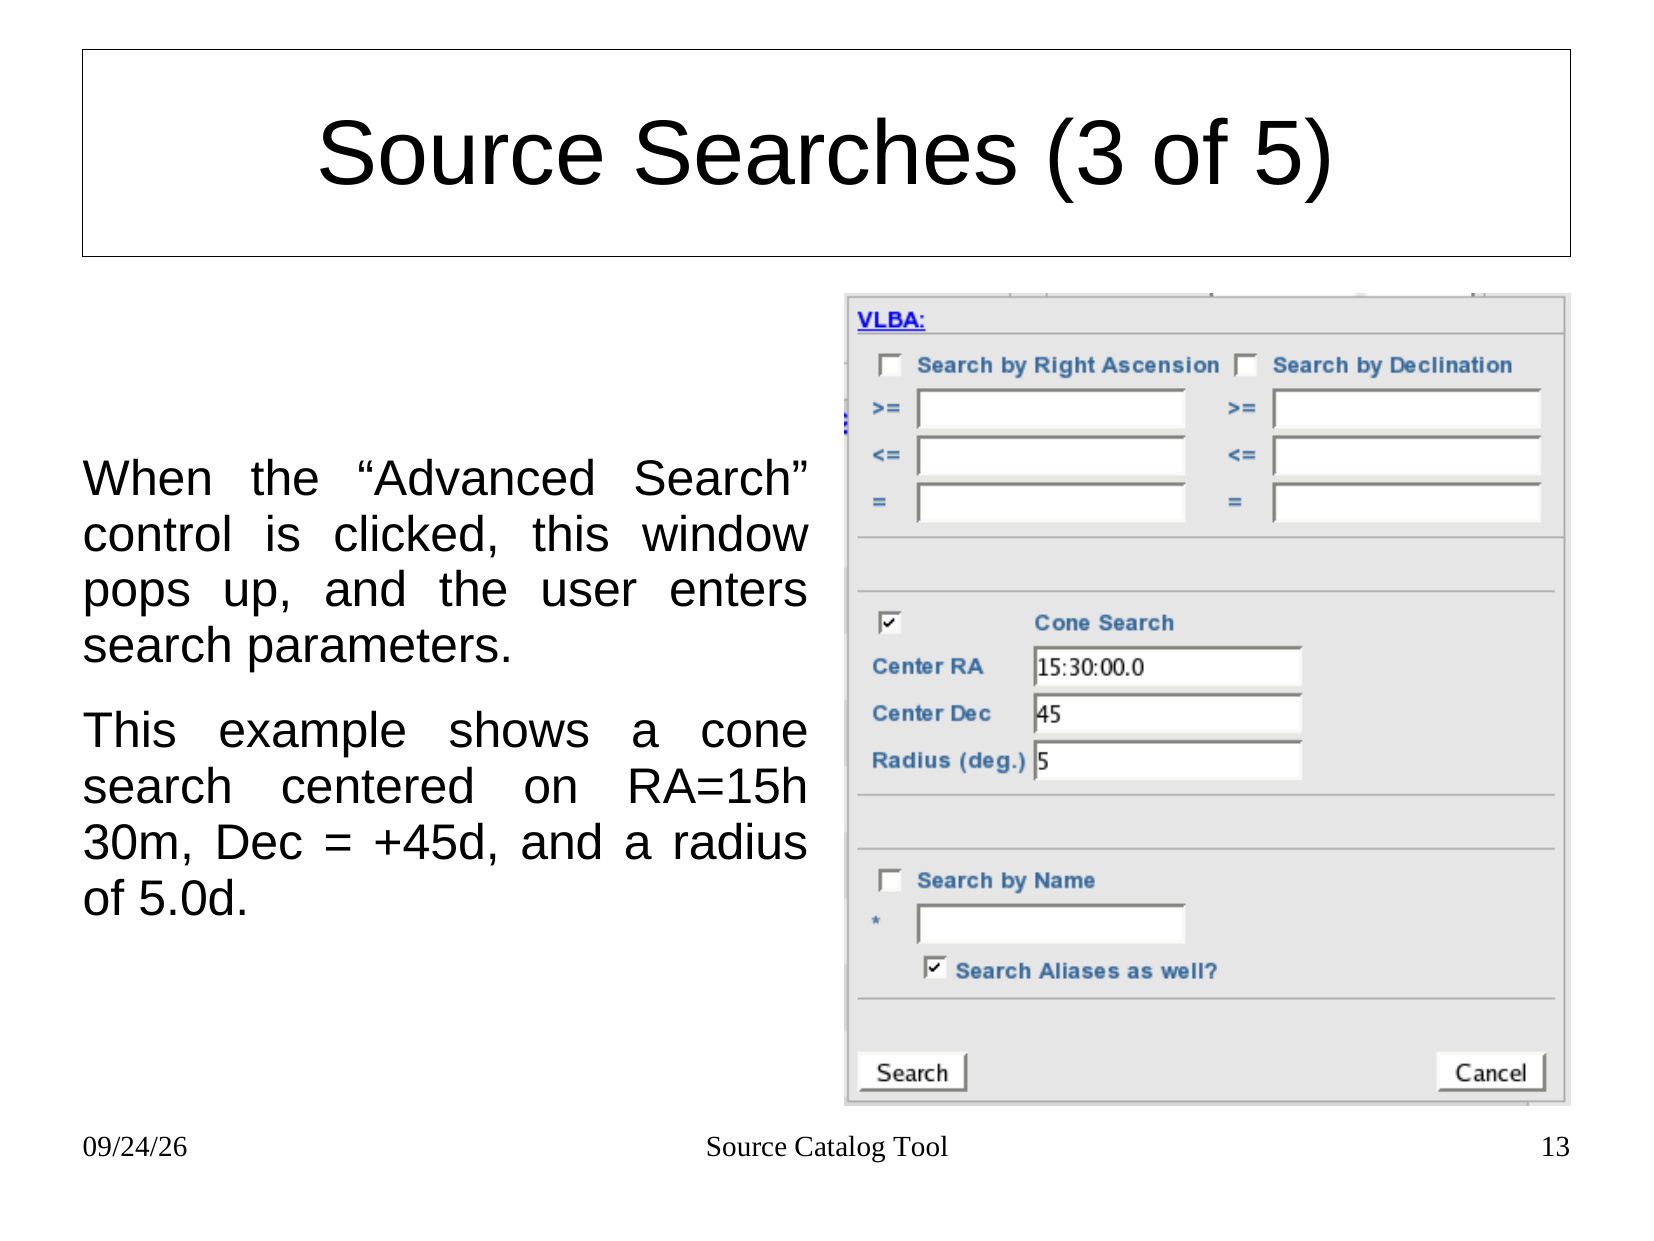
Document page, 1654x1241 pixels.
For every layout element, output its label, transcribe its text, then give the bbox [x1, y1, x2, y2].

title Source Searches (3 of 5) [82, 49, 1571, 257]
list When the “Advanced Search” control is clicked, this window pops up, and the user enters search parameters. This example shows a cone search centered on RA=15h 30m, Dec = +45d, and a radius of 5.0d. [82, 450, 809, 1109]
picture [844, 293, 1571, 1107]
